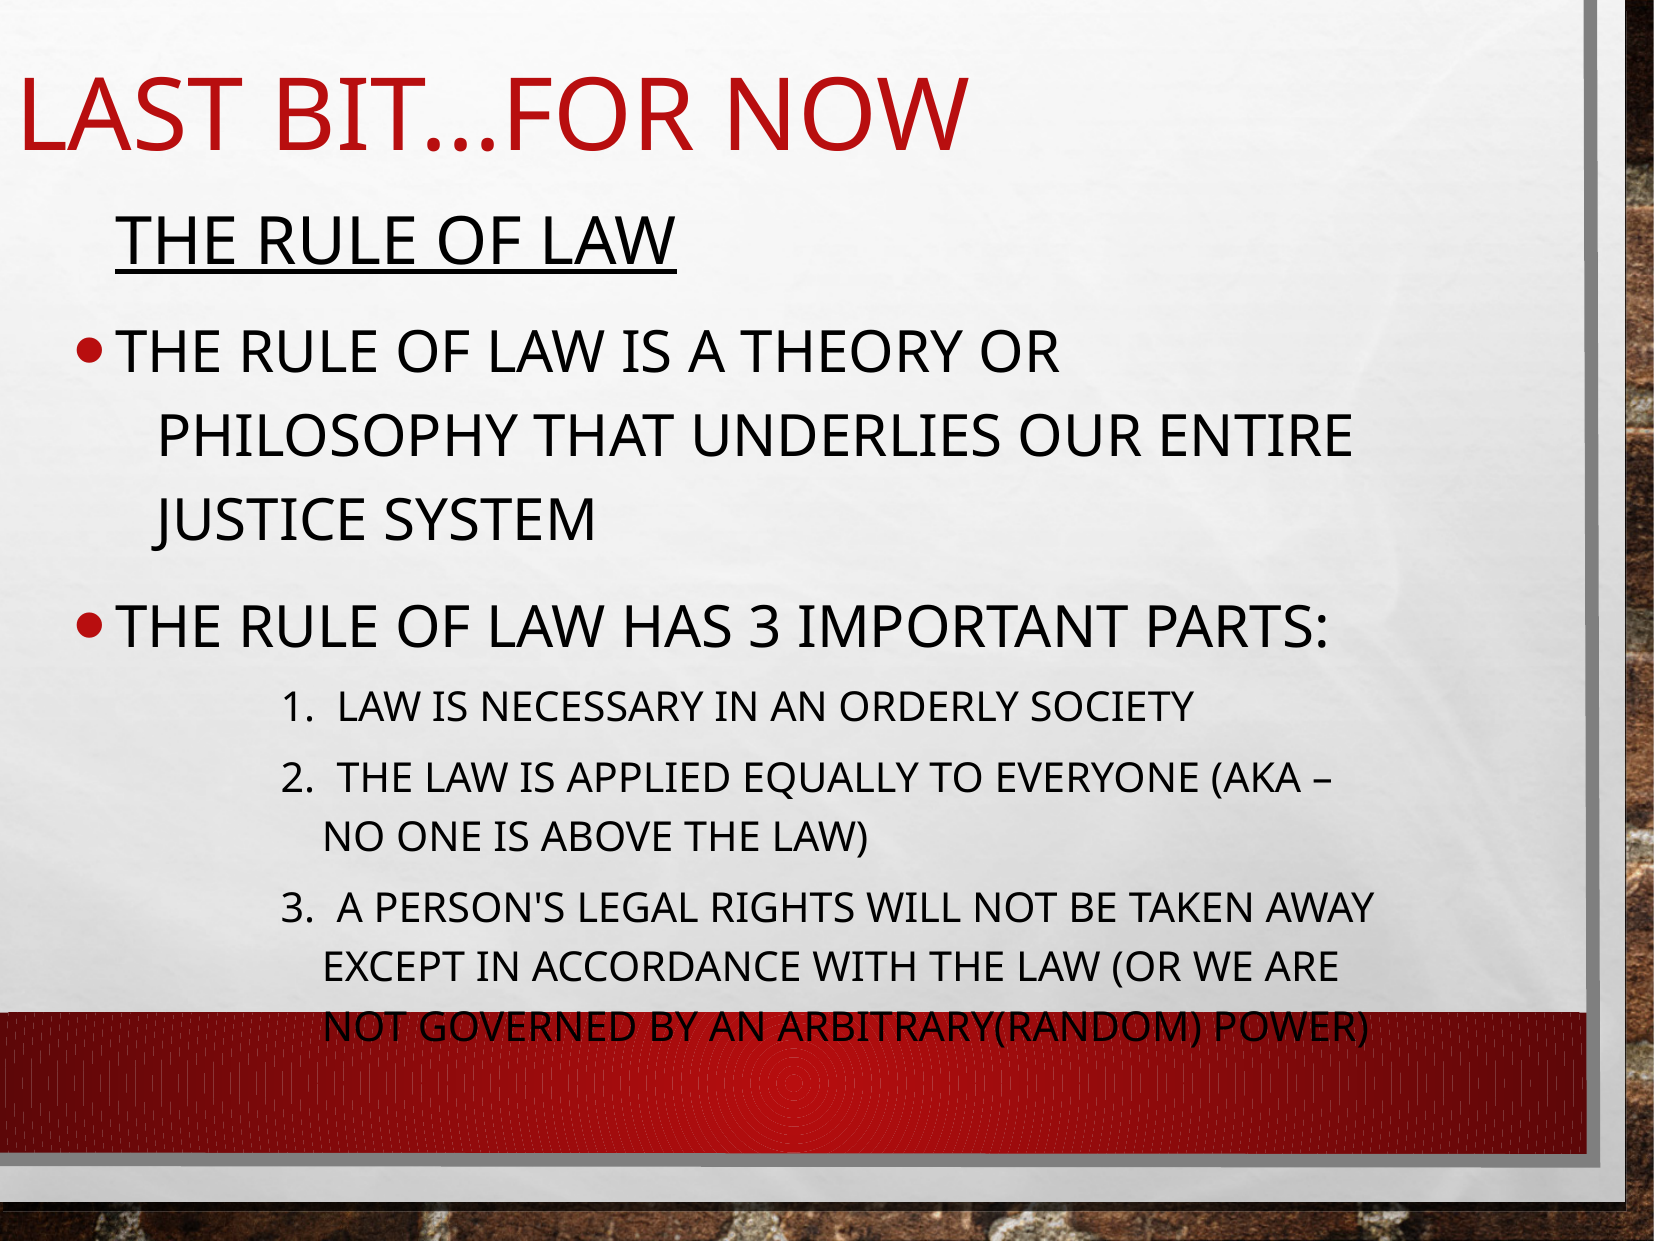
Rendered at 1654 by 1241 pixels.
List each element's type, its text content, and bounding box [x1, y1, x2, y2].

title Last bit...for now [0, 13, 1418, 221]
list The Rule of Law The Rule of Law is a theory or philosophy that underlies our entire justice system The Rule of Law has 3 important parts: 1. Law is necessary in an orderly society 2. The law is applied equally to everyone (aka – no one is above the law) 3. A person's legal rights will not be taken away except in accordance with the law (or we are not governed by an arbitrary(random) power) [58, 171, 1418, 1060]
